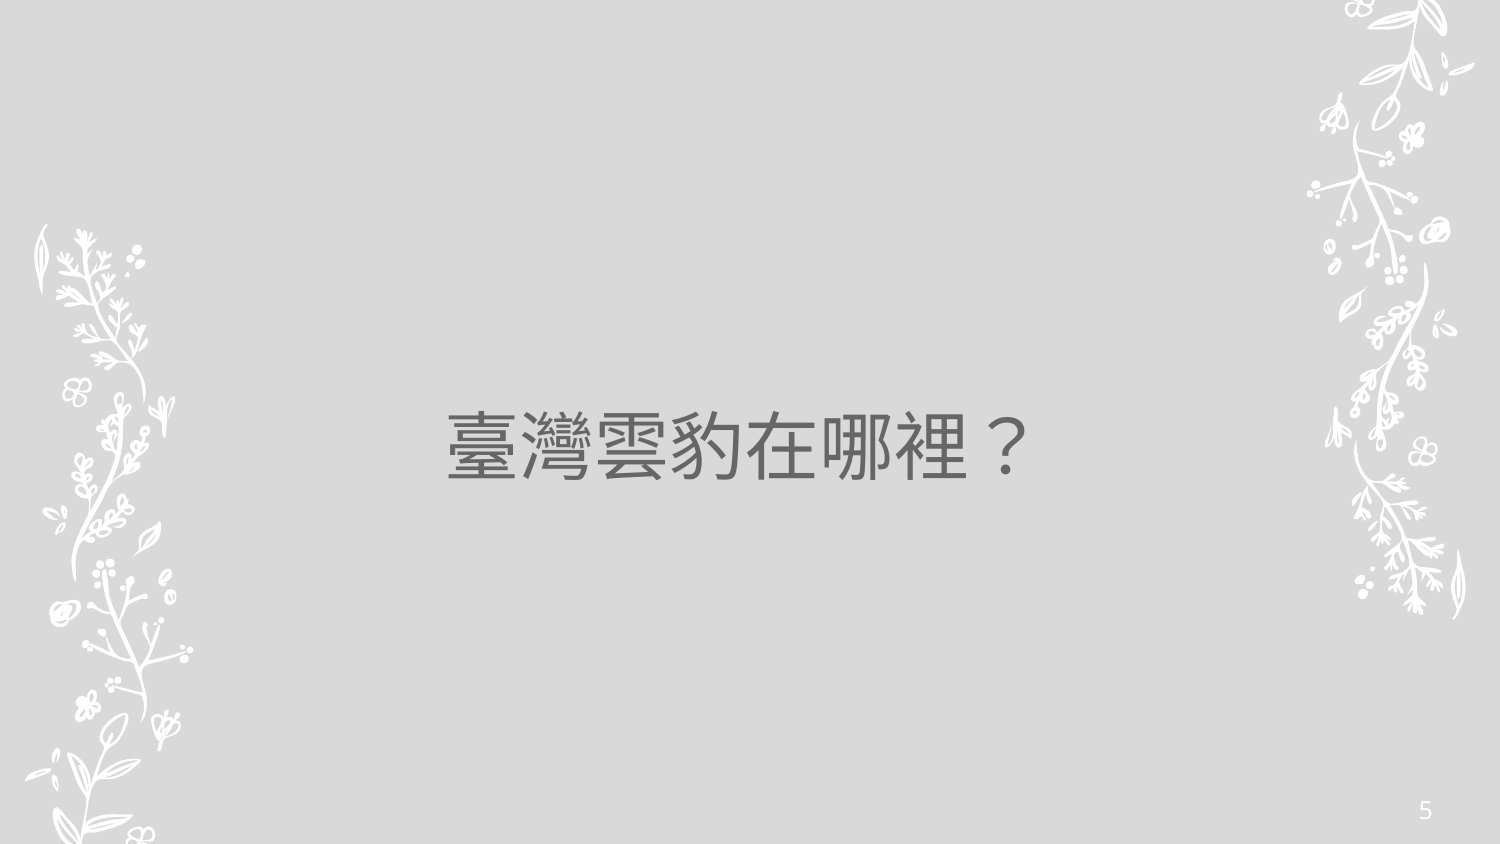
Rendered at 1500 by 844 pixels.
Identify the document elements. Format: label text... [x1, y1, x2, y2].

text_box 臺灣雲豹在哪裡？ [429, 342, 1132, 505]
text_box 5 [1403, 779, 1494, 844]
